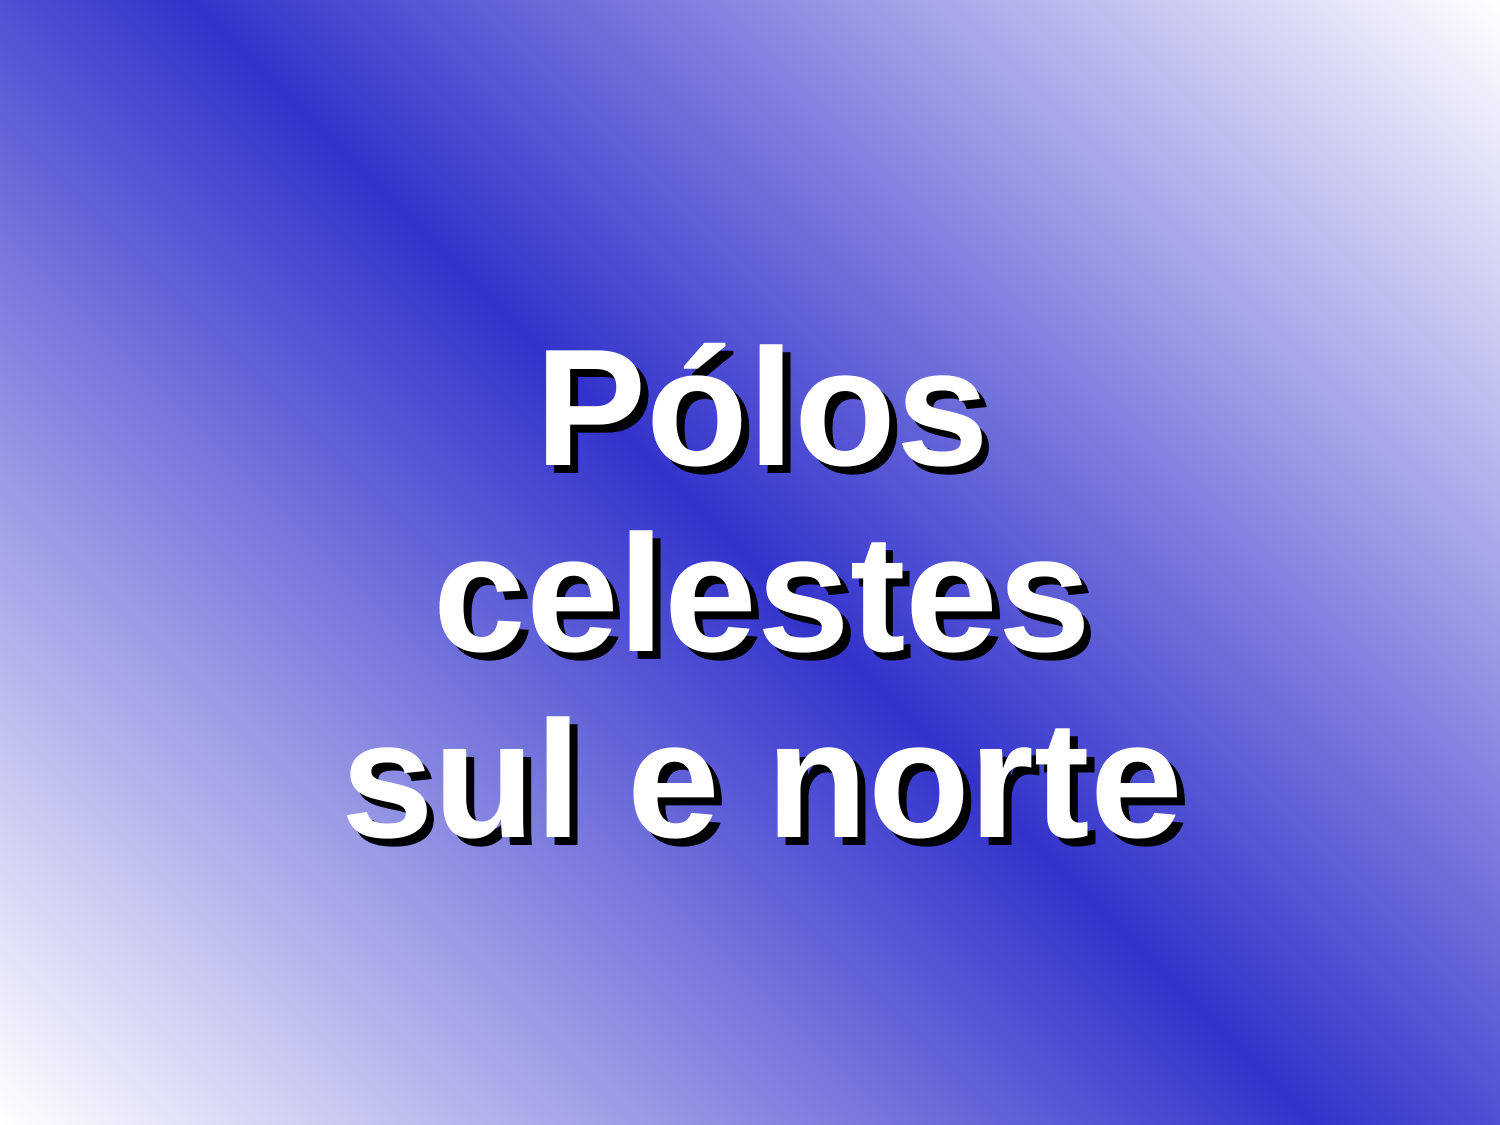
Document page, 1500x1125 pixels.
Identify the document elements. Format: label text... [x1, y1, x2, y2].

title Pólos celestes sul e norte [299, 267, 1225, 920]
